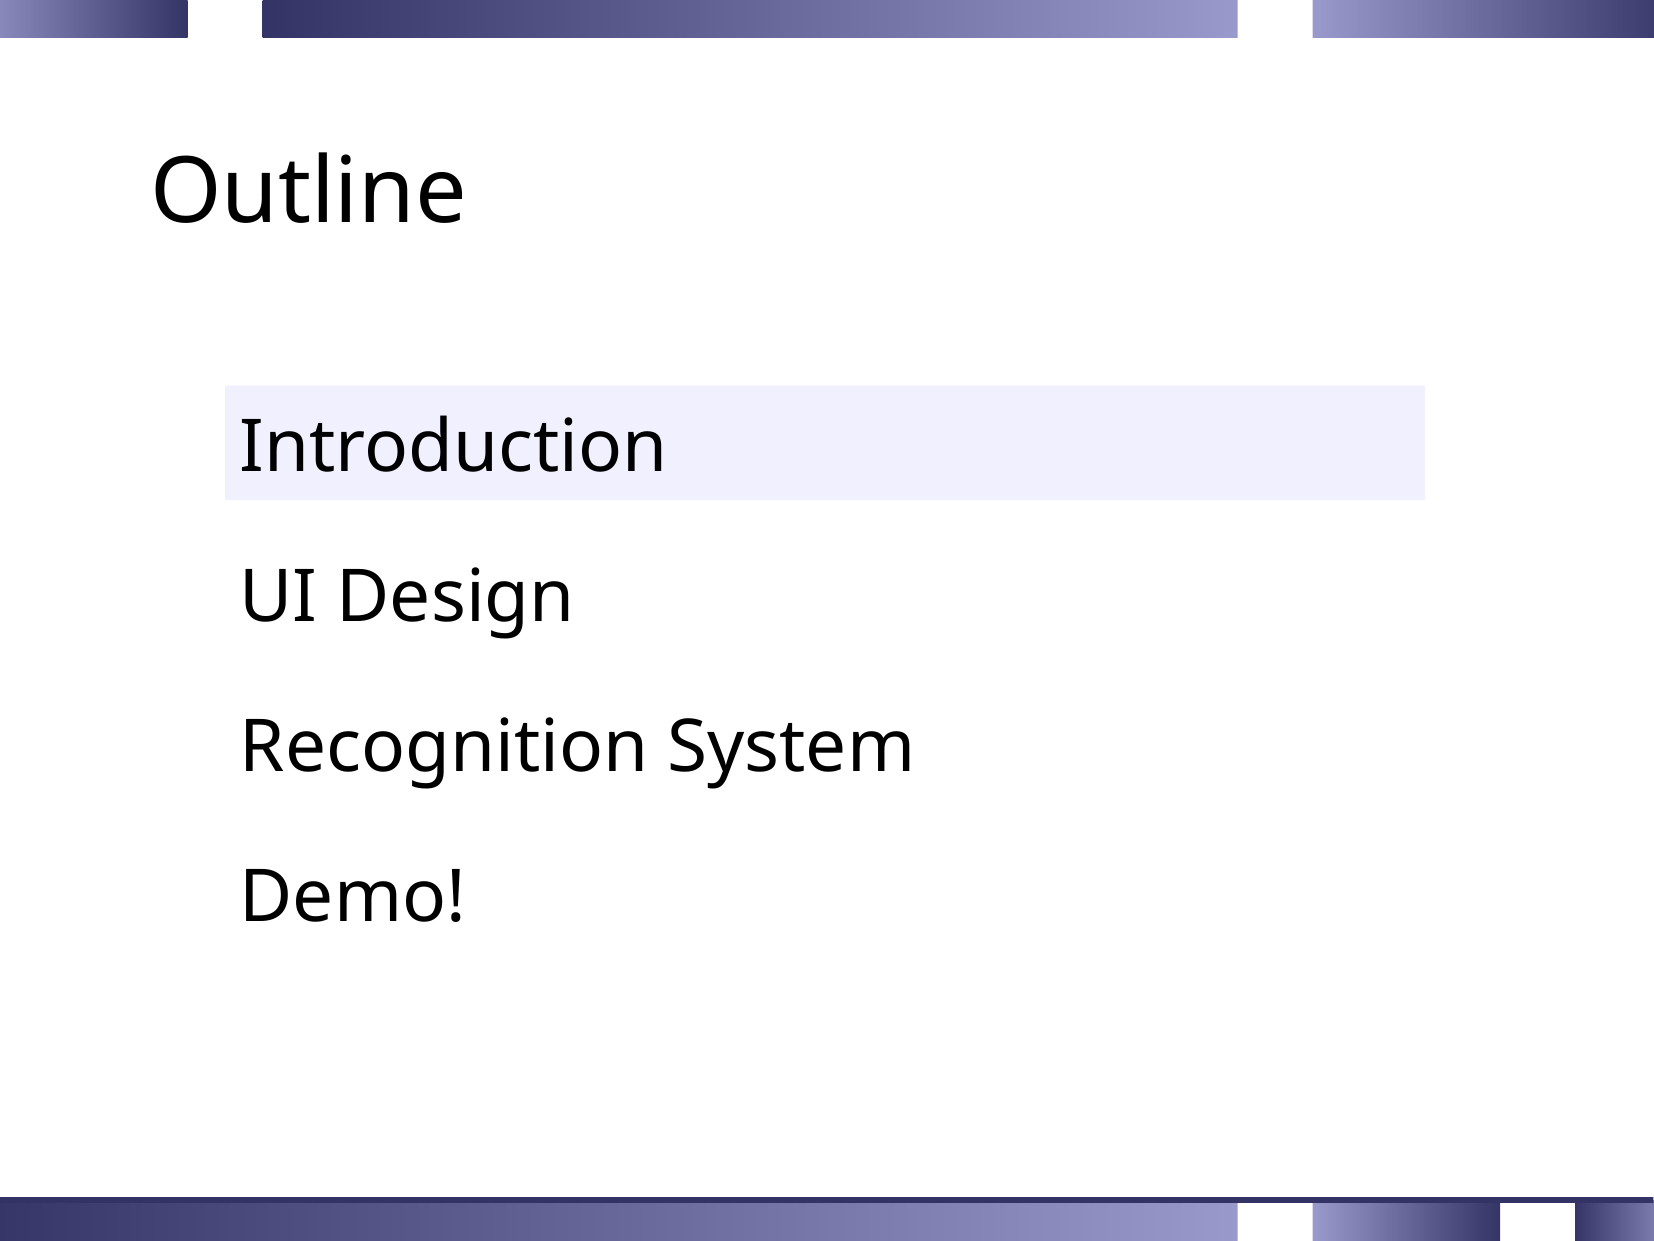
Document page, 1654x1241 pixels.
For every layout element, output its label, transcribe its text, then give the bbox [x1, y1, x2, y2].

text_box [0, 1203, 1238, 1241]
text_box [1575, 1203, 1654, 1241]
title Outline [150, 37, 1501, 338]
text_box [262, 0, 1238, 37]
text_box [1312, 0, 1654, 38]
text_box Demo! [225, 835, 1426, 938]
text_box UI Design [225, 535, 1426, 638]
text_box [1312, 1203, 1501, 1241]
text_box [0, 0, 188, 38]
text_box Introduction [225, 385, 1426, 488]
text_box Recognition System [225, 685, 1426, 788]
